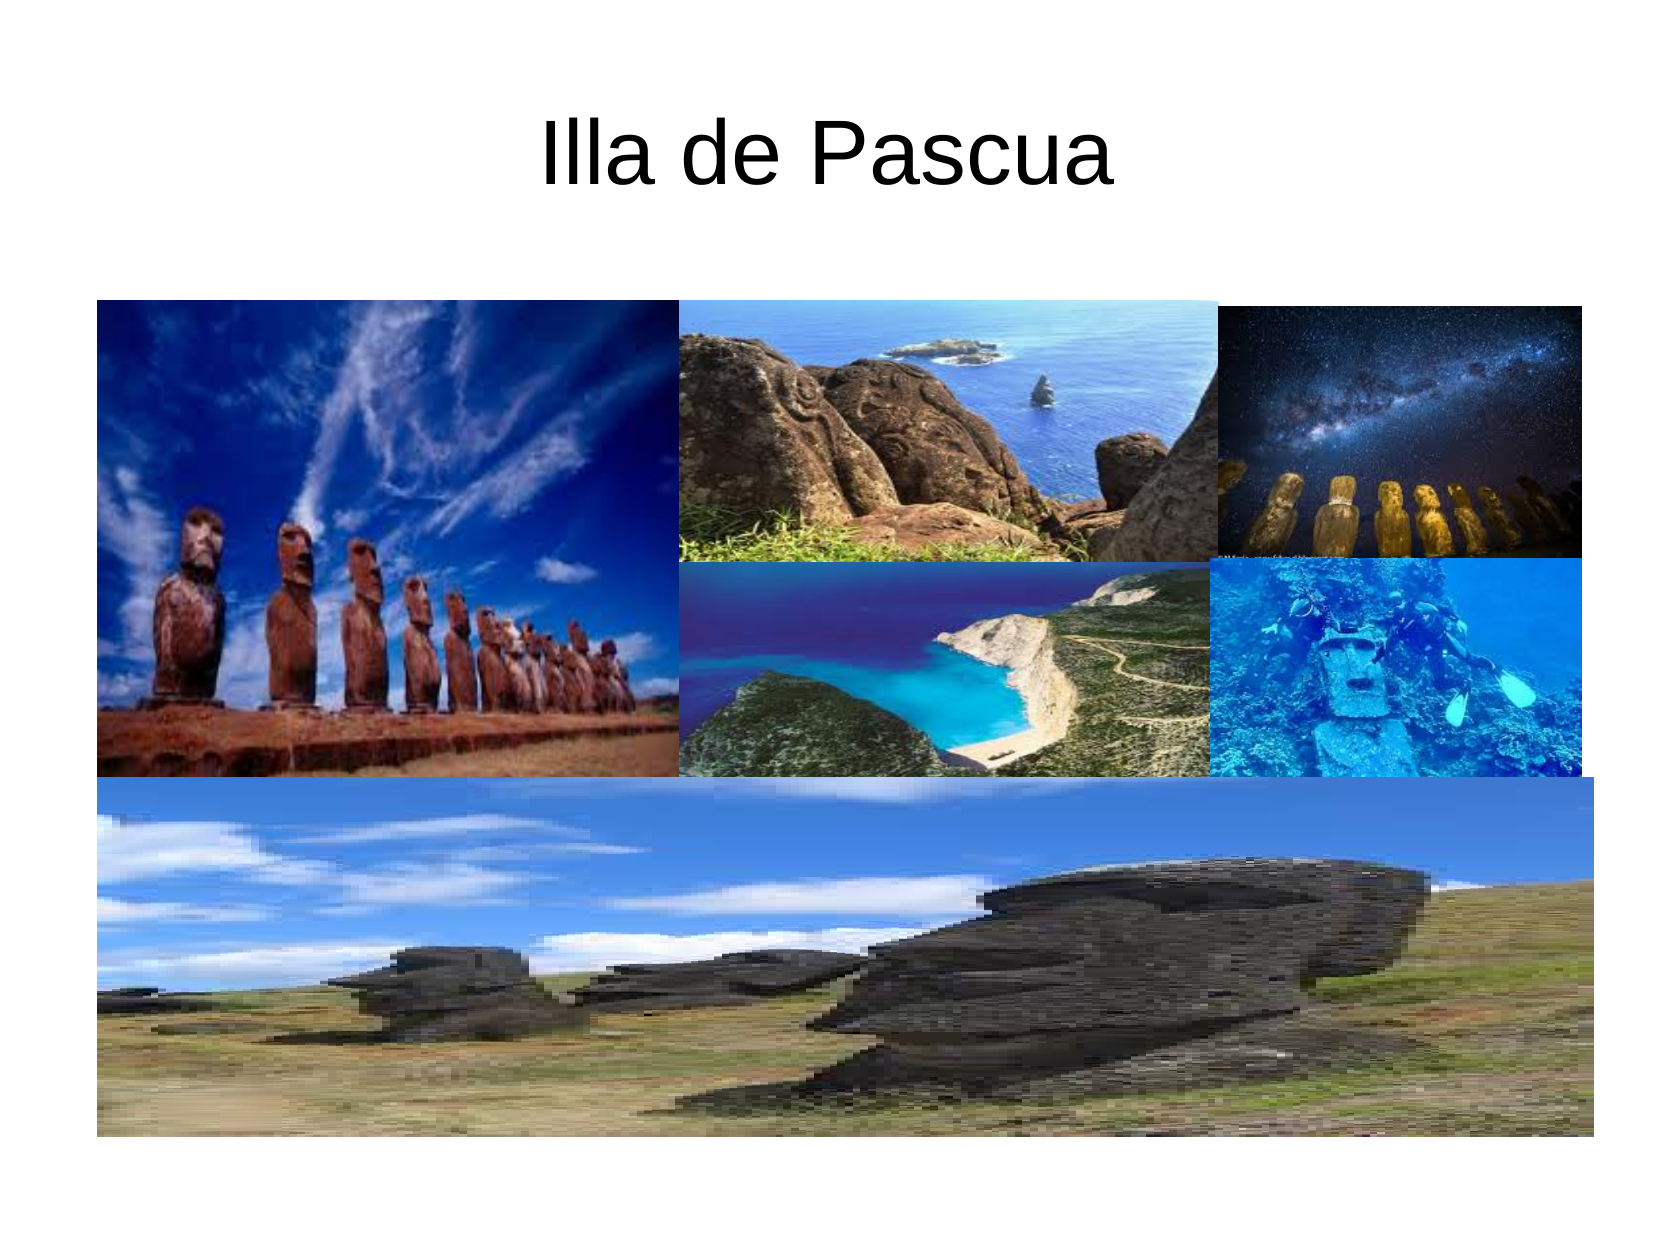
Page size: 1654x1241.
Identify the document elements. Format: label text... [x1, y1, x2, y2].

title Illa de Pascua [82, 49, 1571, 257]
picture [97, 300, 1594, 1137]
